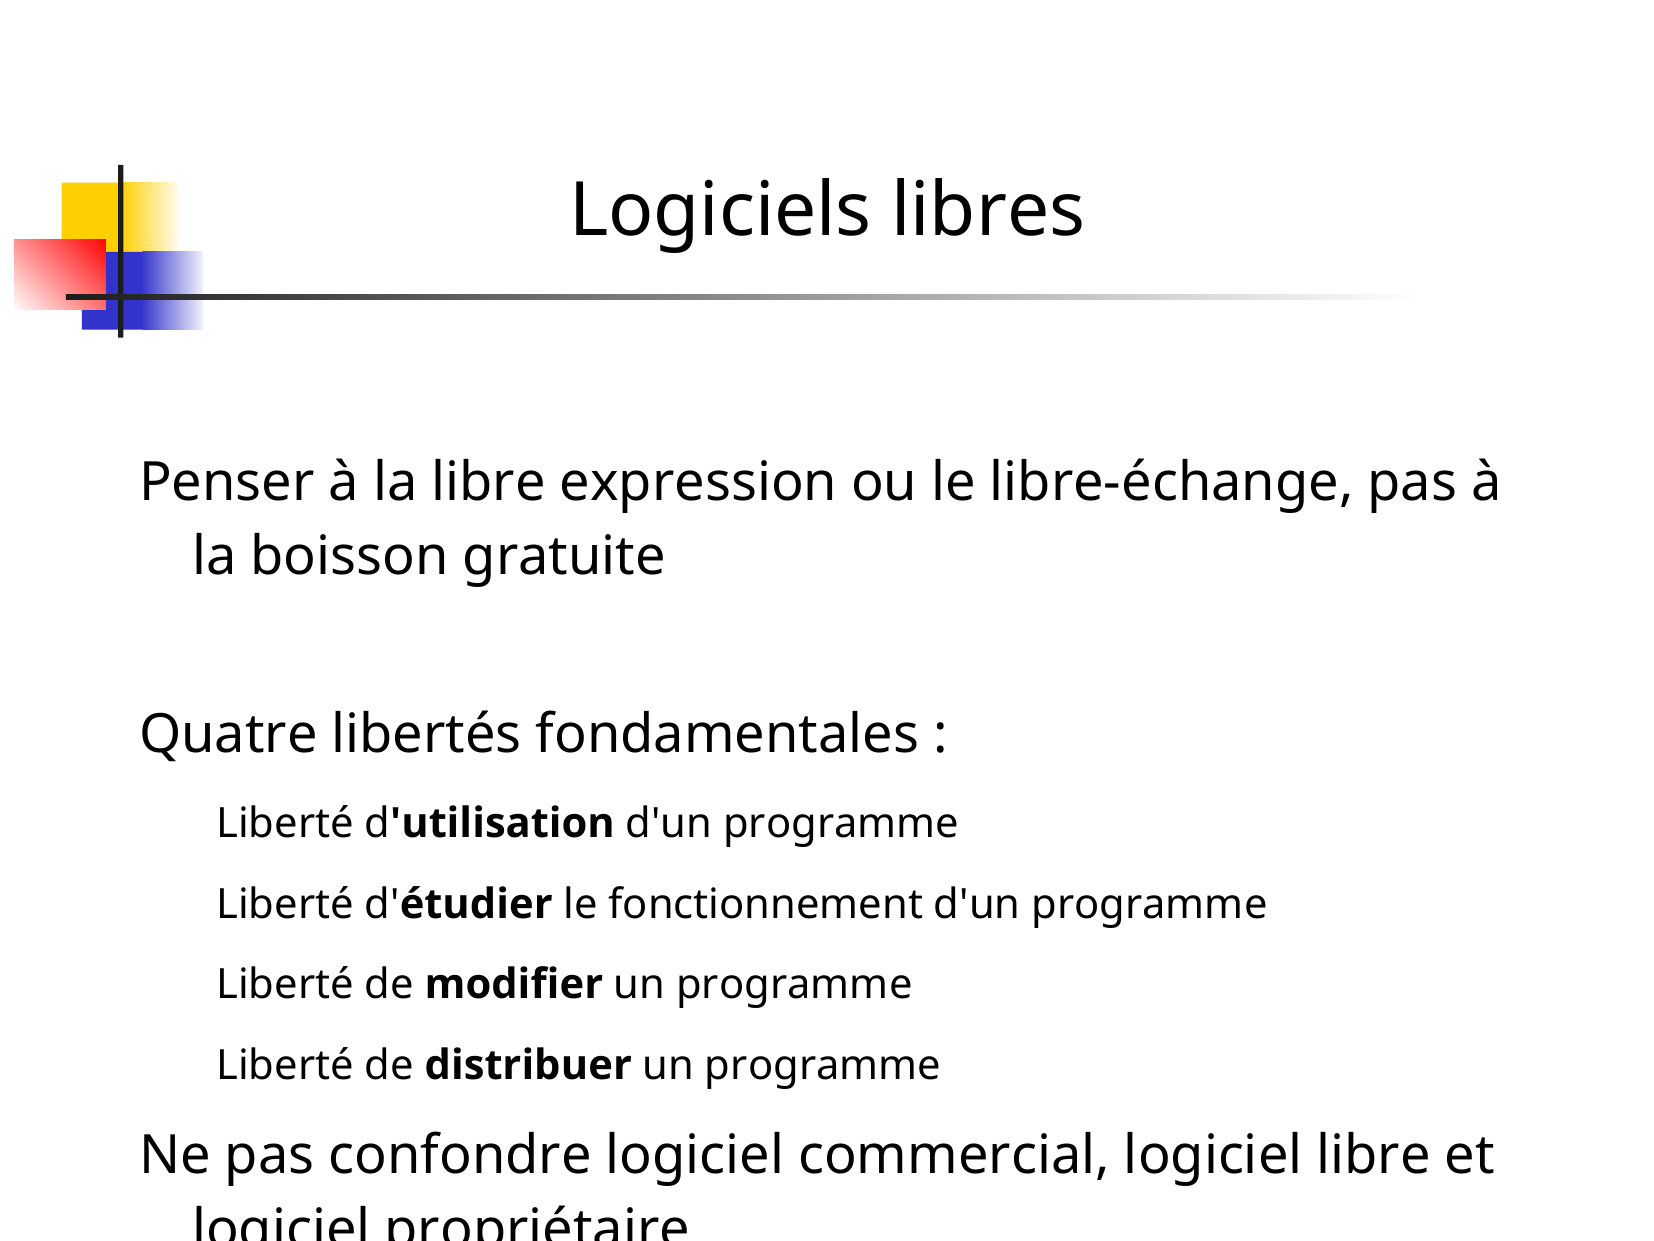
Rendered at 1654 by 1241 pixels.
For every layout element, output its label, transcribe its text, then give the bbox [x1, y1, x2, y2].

title Logiciels libres [121, 102, 1534, 311]
list Penser à la libre expression ou le libre-échange, pas à la boisson gratuite Quatre libertés fondamentales : Liberté d'utilisation d'un programme Liberté d'étudier le fonctionnement d'un programme Liberté de modifier un programme Liberté de distribuer un programme Ne pas confondre logiciel commercial, logiciel libre et logiciel propriétaire [121, 344, 1534, 1241]
